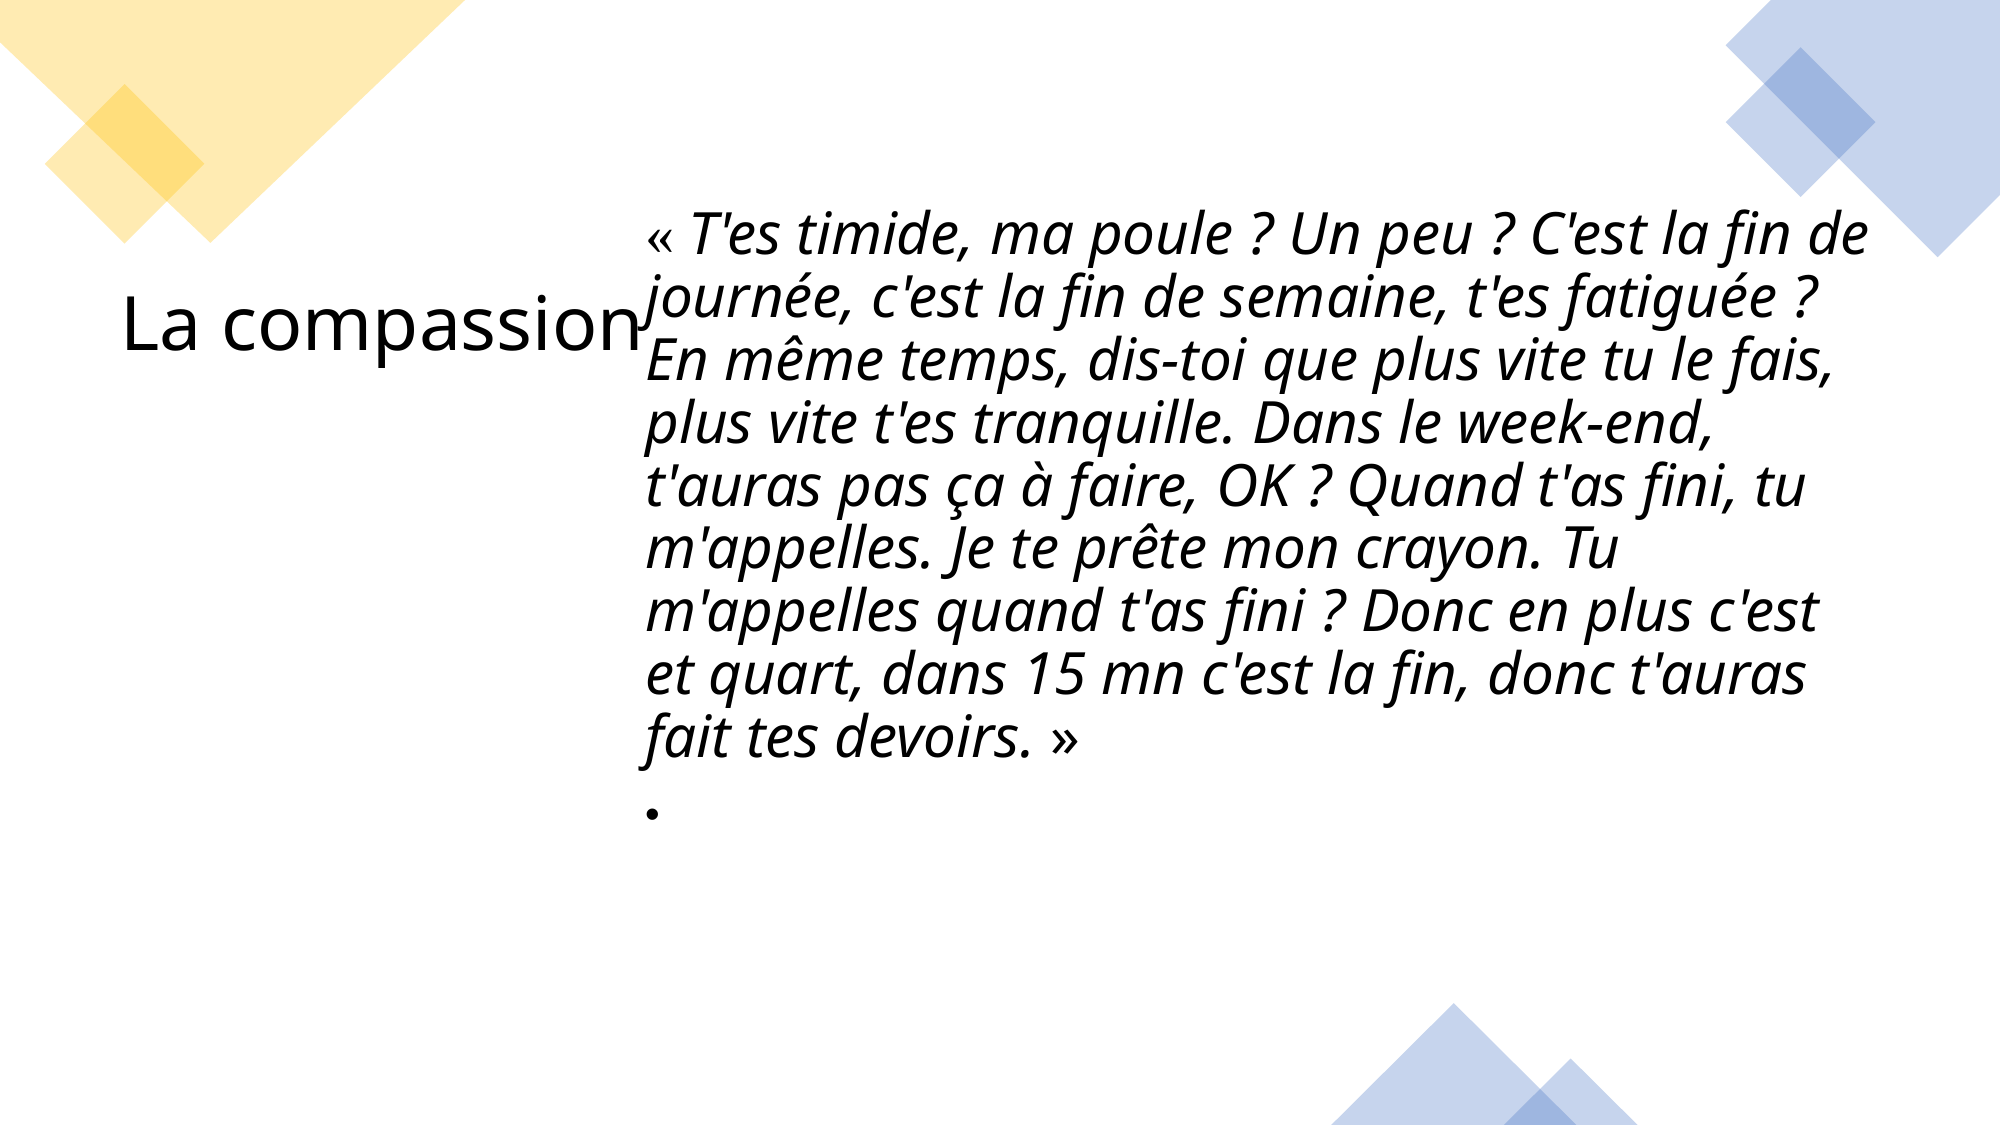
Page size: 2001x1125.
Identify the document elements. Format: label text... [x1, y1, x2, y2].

title La compassion [105, 278, 630, 1020]
text_box [0, 0, 2000, 1125]
list « T'es timide, ma poule ? Un peu ? C'est la fin de journée, c'est la fin de semaine, t'es fatiguée ? En même temps, dis-toi que plus vite tu le fais, plus vite t'es tranquille. Dans le week-end, t'auras pas ça à faire, OK ? Quand t'as fini, tu m'appelles. Je te prête mon crayon. Tu m'appelles quand t'as fini ? Donc en plus c'est et quart, dans 15 mn c'est la fin, donc t'auras fait tes devoirs. » [630, 197, 1895, 1020]
